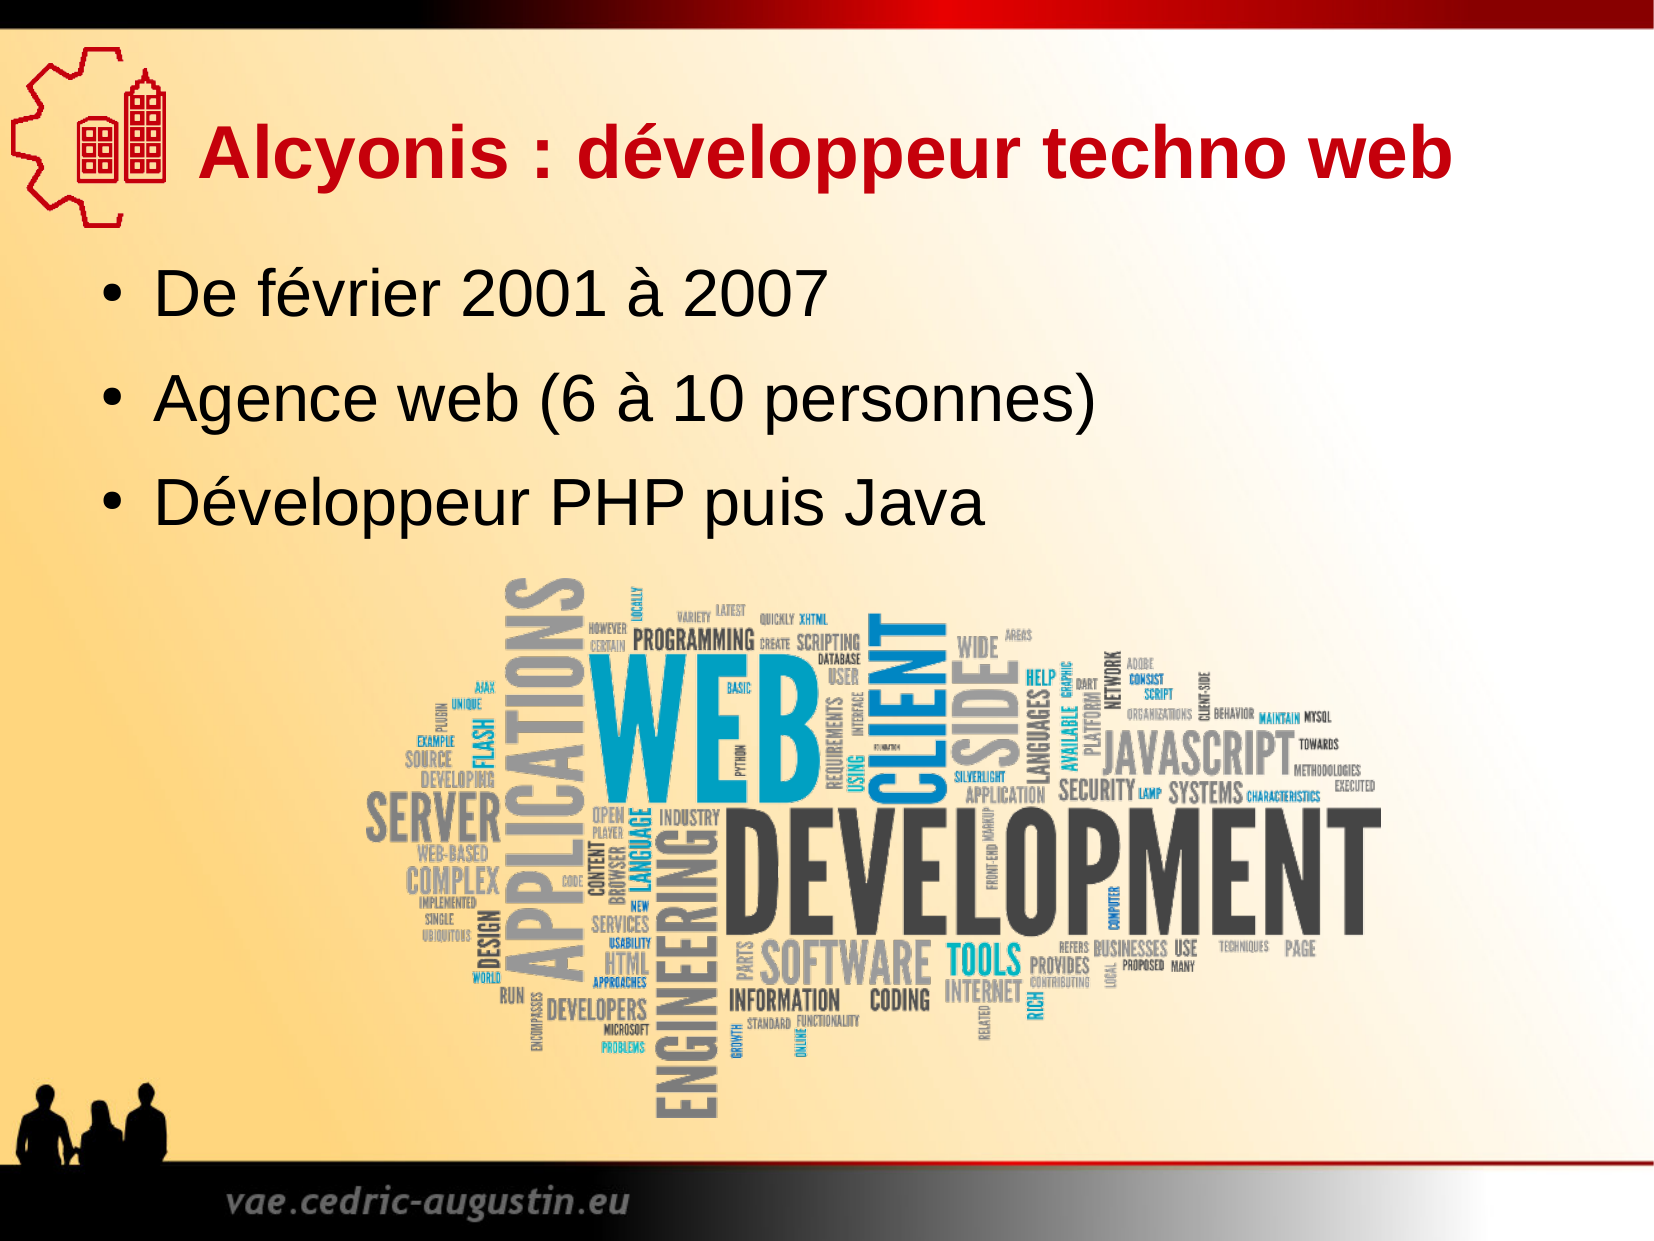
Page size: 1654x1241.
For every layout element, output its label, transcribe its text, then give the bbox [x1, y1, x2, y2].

picture [0, 0, 1654, 1241]
list De février 2001 à 2007 Agence web (6 à 10 personnes) Développeur PHP puis Java [82, 256, 1560, 1099]
title Alcyonis : développeur techno web [82, 49, 1571, 257]
